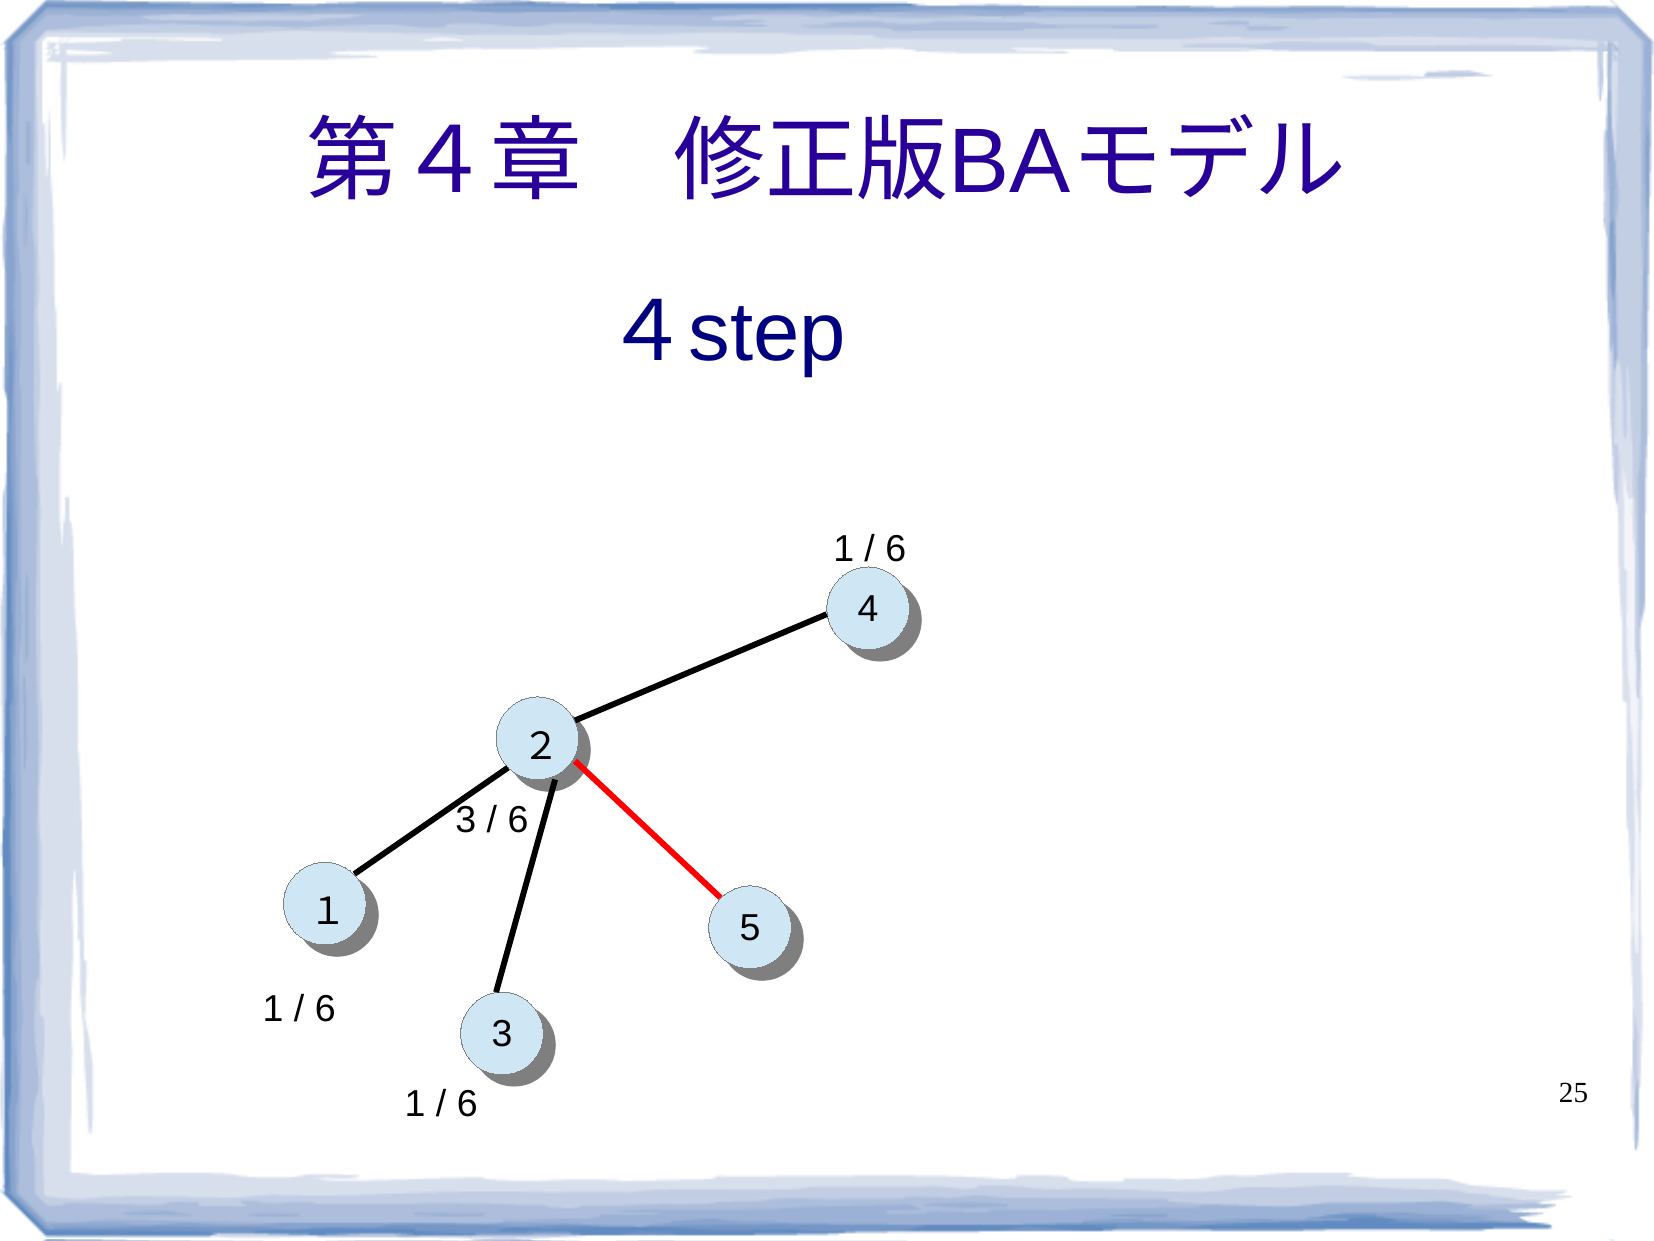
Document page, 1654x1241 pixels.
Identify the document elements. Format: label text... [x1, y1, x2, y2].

title 第４章 修正版BAモデル [82, 49, 1571, 257]
text_box [363, 887, 367, 920]
text_box [283, 862, 359, 945]
text_box 1 / 6 [248, 980, 351, 1038]
text_box 1 / 6 [818, 519, 922, 577]
text_box １ [295, 874, 363, 927]
text_box 3 / 6 [440, 791, 544, 849]
text_box 5 [708, 885, 792, 969]
text_box 4 [826, 577, 910, 650]
picture [0, 0, 1654, 1241]
text_box [509, 696, 566, 708]
text_box 1 / 6 [389, 1074, 493, 1132]
text_box [496, 710, 572, 780]
text_box 3 [460, 992, 544, 1075]
text_box ２ [507, 708, 576, 761]
text_box ４step [590, 256, 885, 365]
